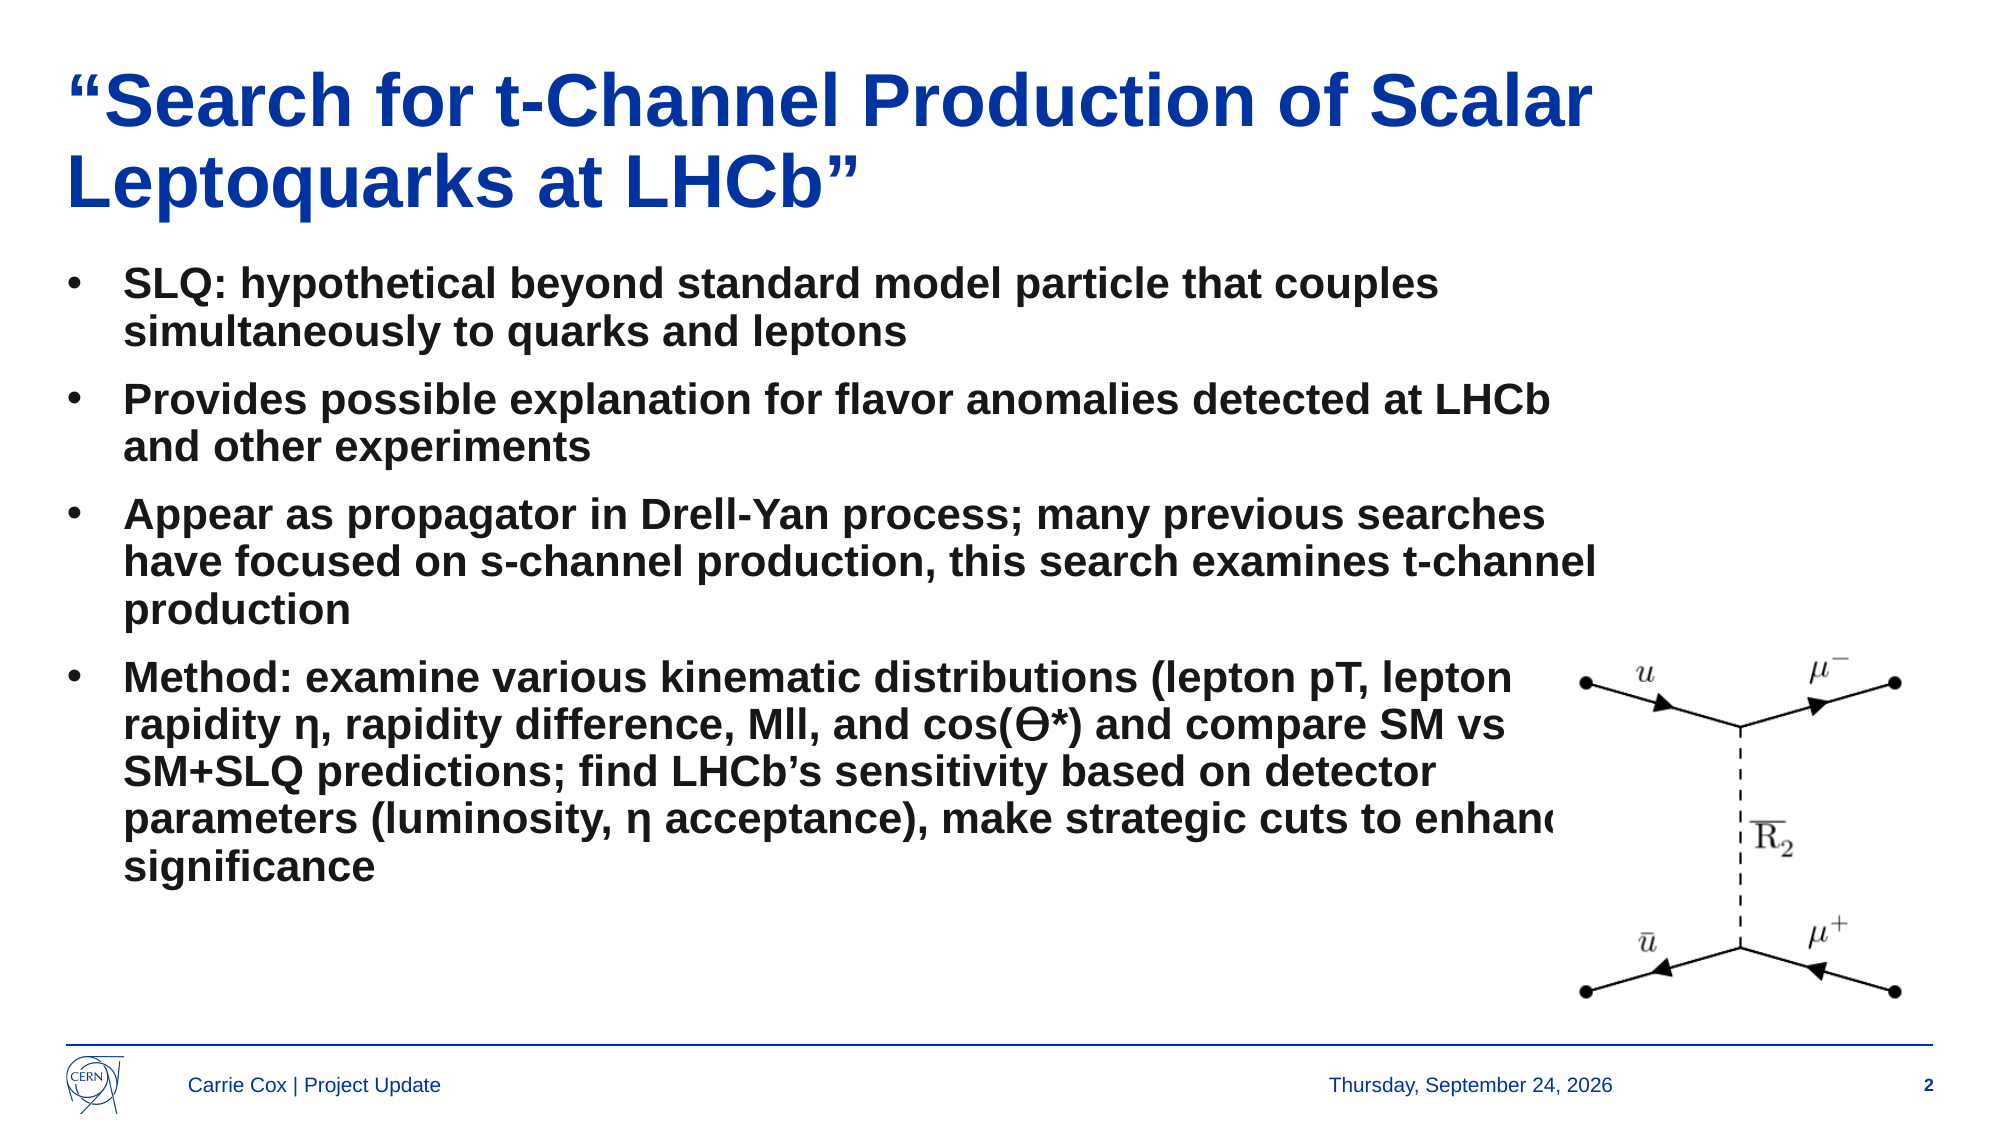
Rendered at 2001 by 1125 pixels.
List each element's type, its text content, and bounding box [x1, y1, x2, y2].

slide_number <number> [1822, 1053, 1934, 1114]
footer Carrie Cox | Project Update [187, 1053, 1302, 1114]
slide_number Friday, July 28, 2023 [1329, 1053, 1621, 1114]
list SLQ: hypothetical beyond standard model particle that couples simultaneously to quarks and leptons Provides possible explanation for flavor anomalies detected at LHCb and other experiments Appear as propagator in Drell-Yan process; many previous searches have focused on s-channel production, this search examines t-channel production Method: examine various kinematic distributions (lepton pT, lepton rapidity η, rapidity difference, Mll, and cos(ϴ*) and compare SM vs SM+SLQ predictions; find LHCb’s sensitivity based on detector parameters (luminosity, η acceptance), make strategic cuts to enhance significance [66, 261, 1621, 1018]
picture [1552, 630, 1920, 1006]
title “Search for t-Channel Production of Scalar Leptoquarks at LHCb” [66, 61, 1933, 237]
